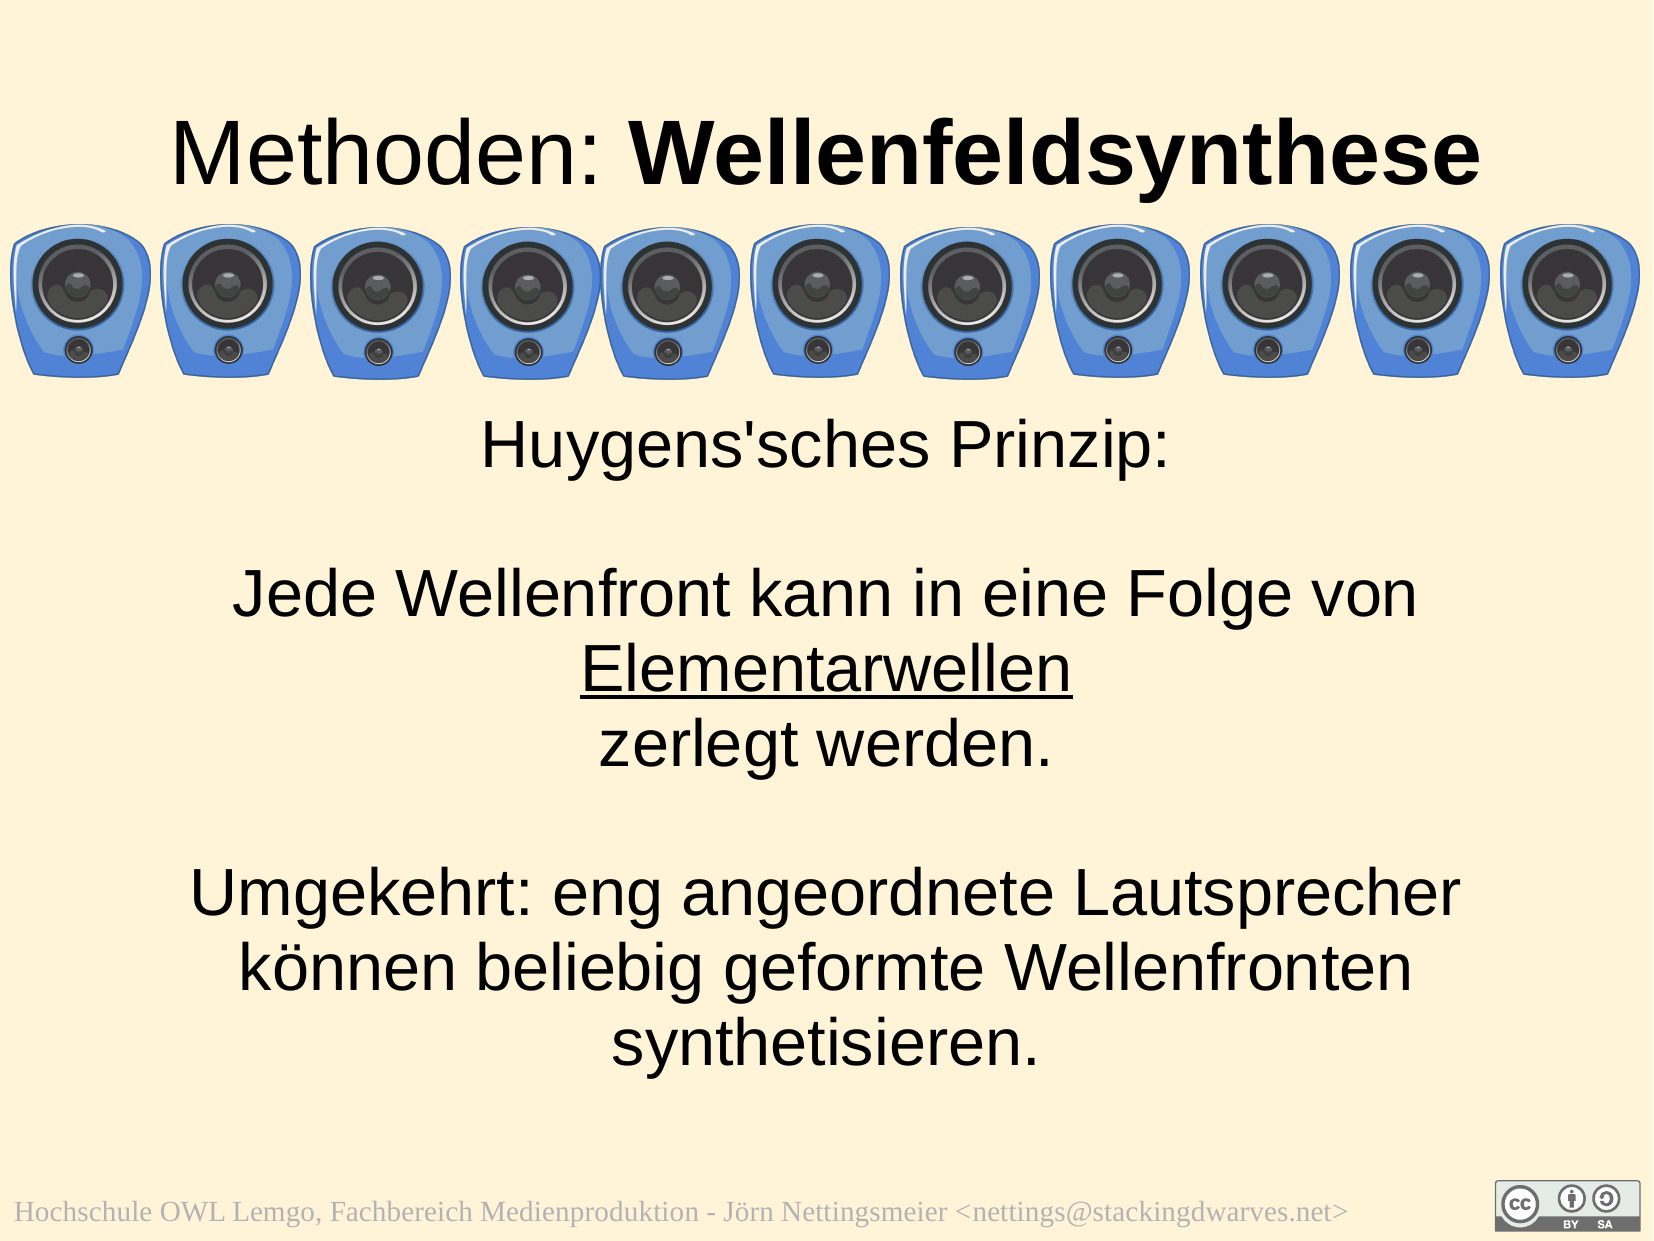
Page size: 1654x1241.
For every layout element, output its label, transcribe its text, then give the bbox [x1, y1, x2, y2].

title Methoden: Wellenfeldsynthese [82, 49, 1571, 257]
picture [160, 224, 301, 378]
picture [1050, 224, 1190, 378]
picture [10, 224, 151, 378]
picture [310, 227, 451, 380]
picture [1350, 224, 1490, 378]
picture [900, 227, 1040, 380]
picture [1500, 224, 1640, 378]
picture [1200, 224, 1340, 378]
picture [750, 224, 890, 378]
subtitle Huygens'sches Prinzip: Jede Wellenfront kann in eine Folge von Elementarwellen zerlegt werden. Umgekehrt: eng angeordnete Lautsprecher können beliebig geformte Wellenfronten synthetisieren. [82, 331, 1571, 1155]
picture [460, 227, 740, 380]
